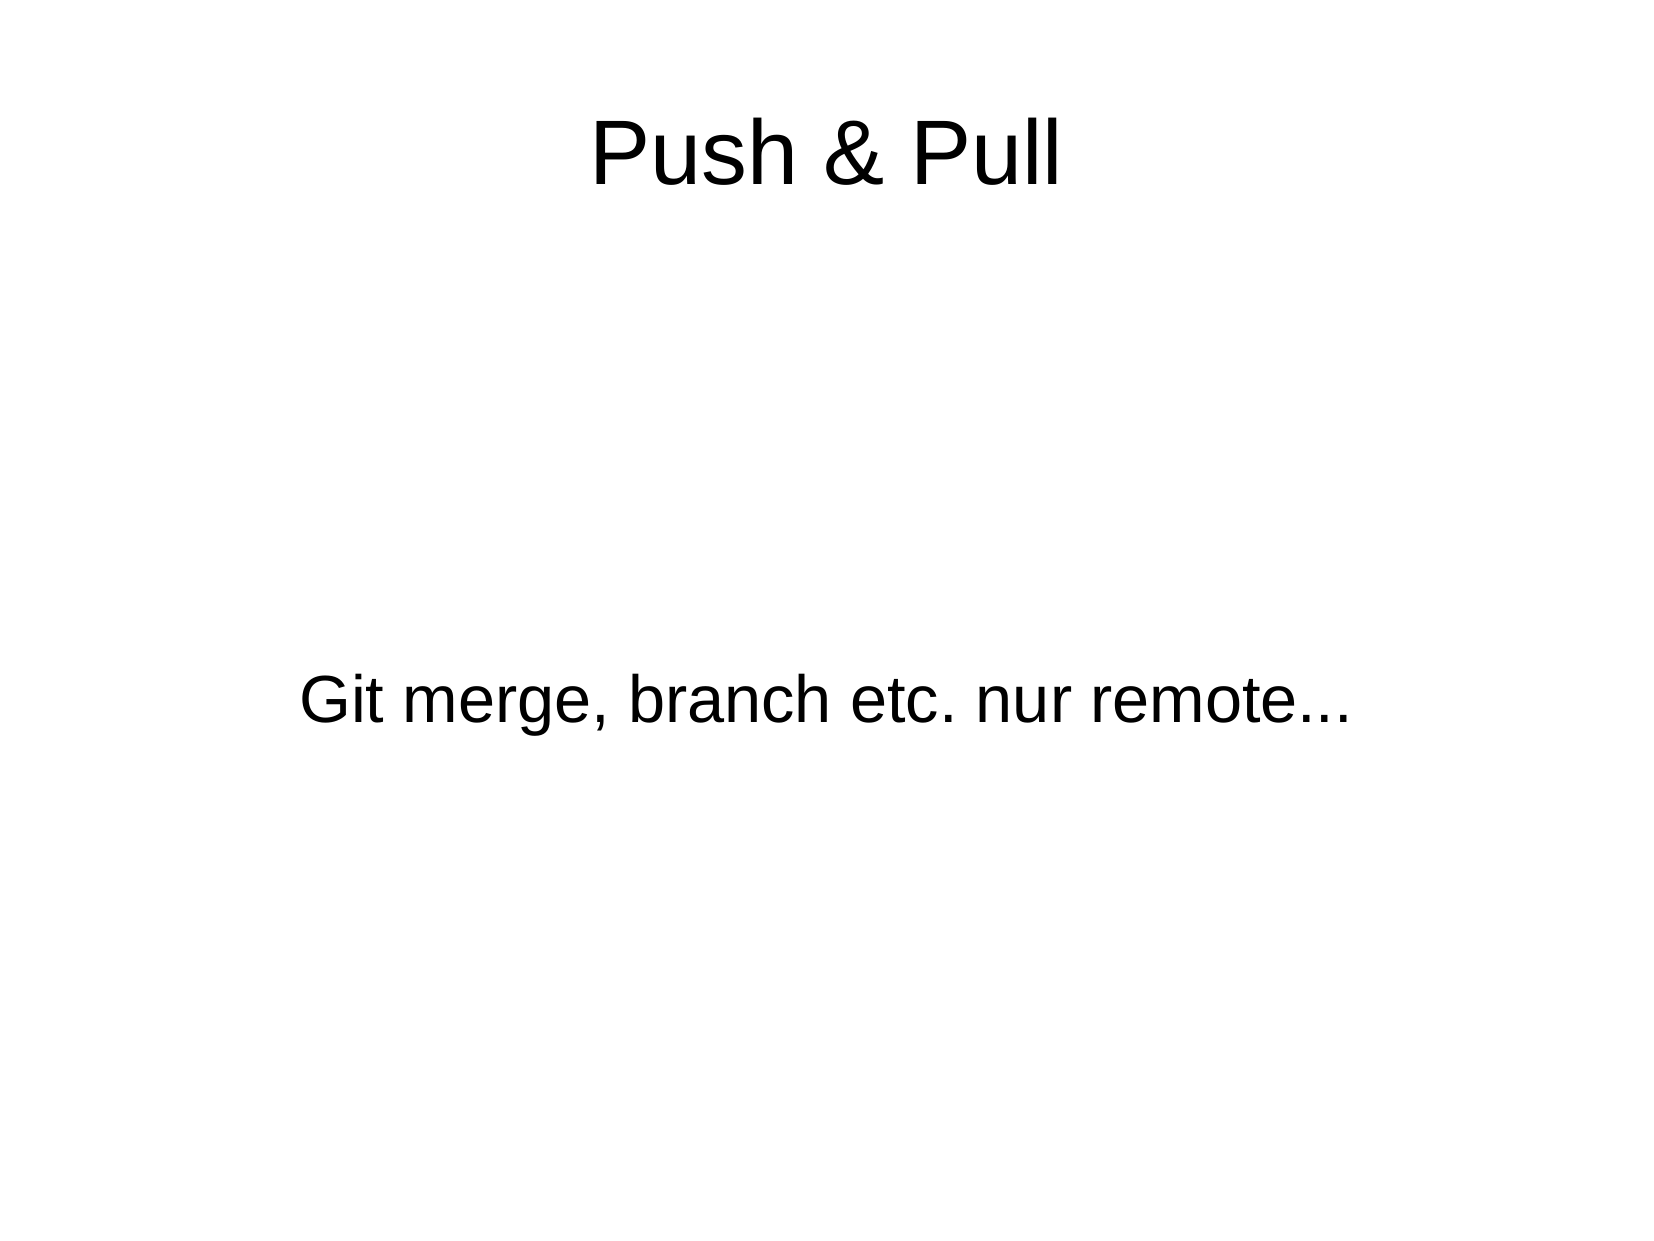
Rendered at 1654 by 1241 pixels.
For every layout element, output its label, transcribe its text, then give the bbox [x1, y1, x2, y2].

title Push & Pull [82, 56, 1571, 250]
subtitle Git merge, branch etc. nur remote... [82, 297, 1571, 1102]
